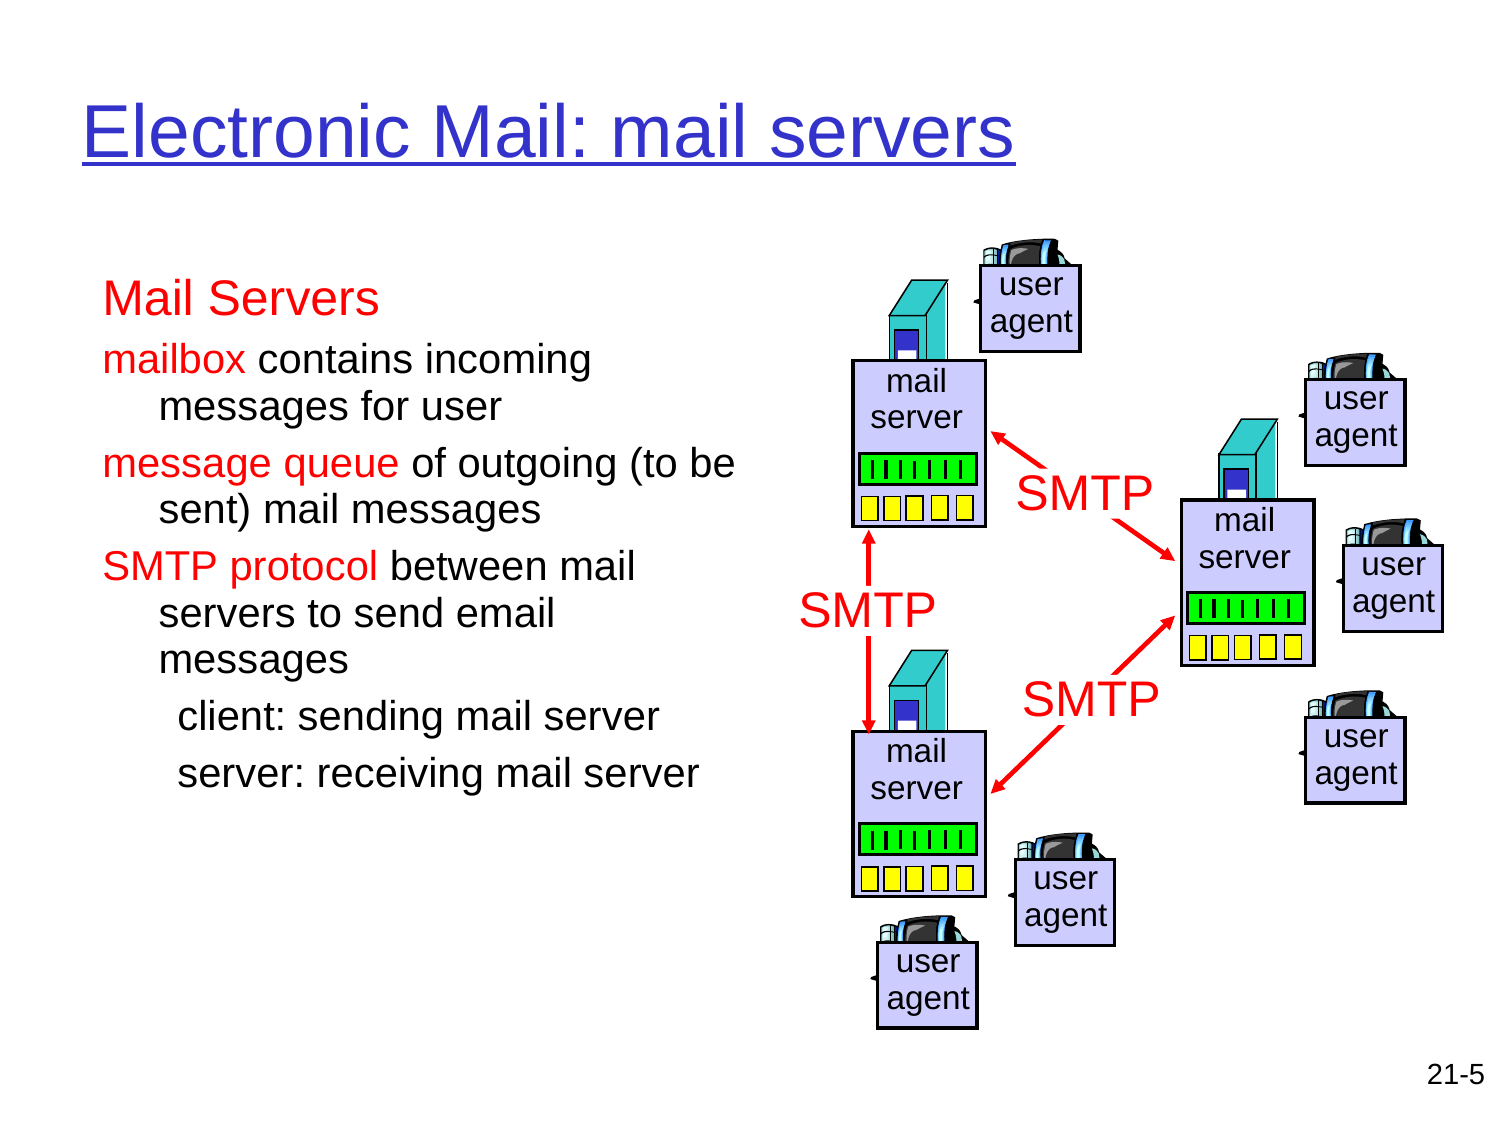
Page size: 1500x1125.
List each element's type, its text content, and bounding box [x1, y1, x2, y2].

text_box [1181, 500, 1314, 666]
list Mail Servers mailbox contains incoming messages for user message queue of outgoing (to be sent) mail messages SMTP protocol between mail servers to send email messages client: sending mail server server: receiving mail server [87, 262, 769, 1026]
text_box [1305, 800, 1406, 804]
text_box SMTP [1006, 663, 1176, 735]
picture [1335, 517, 1438, 600]
text_box user agent [1299, 709, 1413, 800]
text_box mail server [1183, 493, 1306, 583]
text_box [1305, 462, 1406, 466]
text_box [889, 650, 948, 724]
text_box SMTP [1000, 457, 1170, 529]
text_box [853, 731, 986, 897]
picture [973, 237, 1076, 321]
text_box user agent [871, 934, 985, 1025]
text_box [980, 348, 1081, 352]
text_box user agent [1337, 537, 1451, 628]
text_box user agent [974, 257, 1088, 348]
picture [1007, 831, 1110, 914]
text_box SMTP [783, 574, 952, 646]
text_box [1343, 628, 1443, 632]
text_box mail server [855, 724, 978, 815]
text_box [853, 360, 986, 527]
text_box [1218, 419, 1278, 493]
text_box [1015, 942, 1115, 946]
text_box mail server [855, 354, 978, 444]
picture [870, 914, 973, 997]
picture [1298, 689, 1401, 772]
picture [1298, 352, 1401, 435]
text_box [877, 1025, 977, 1029]
title Electronic Mail: mail servers [67, 37, 1343, 225]
text_box user agent [1299, 372, 1413, 462]
text_box [889, 280, 948, 354]
text_box user agent [1009, 851, 1123, 942]
